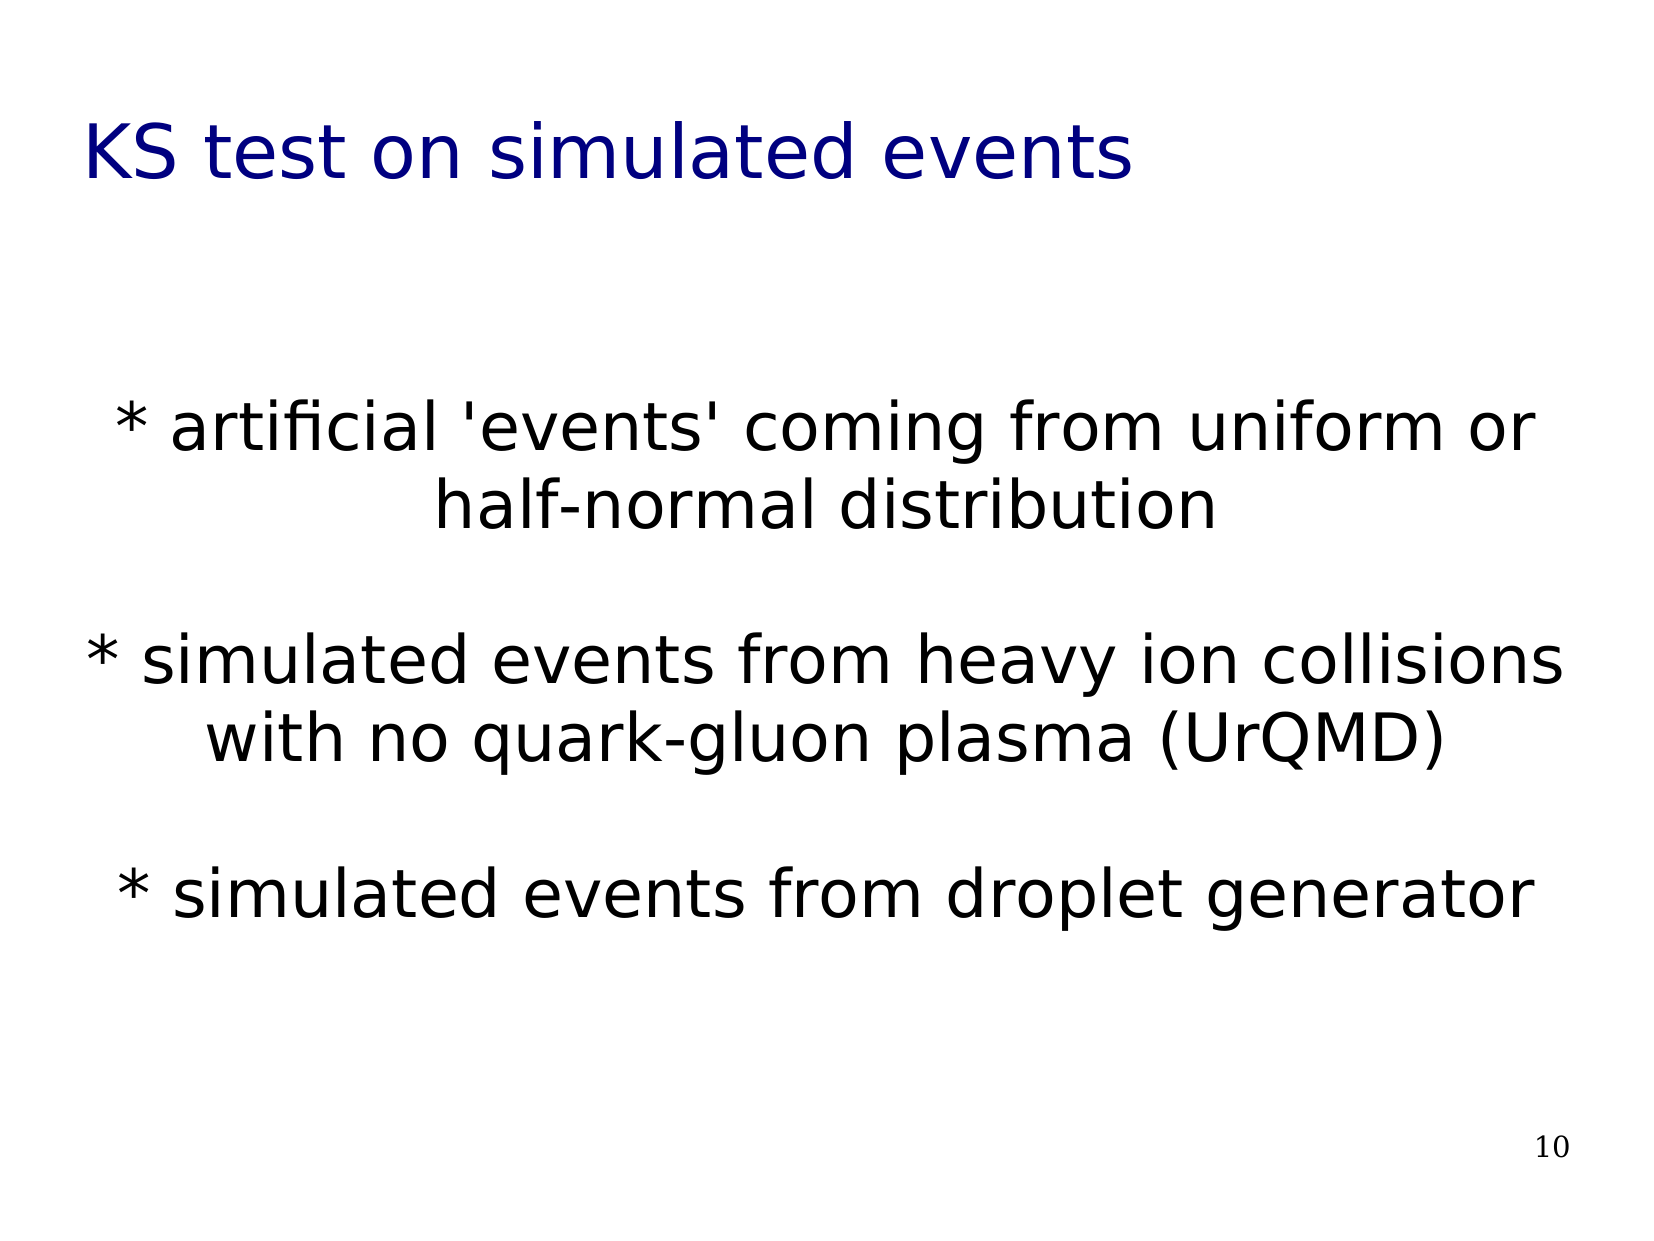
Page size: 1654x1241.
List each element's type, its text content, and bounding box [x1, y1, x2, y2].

subtitle * artificial 'events' coming from uniform or half-normal distribution * simulated events from heavy ion collisions with no quark-gluon plasma (UrQMD) * simulated events from droplet generator [82, 297, 1571, 1102]
title KS test on simulated events [82, 56, 1571, 250]
